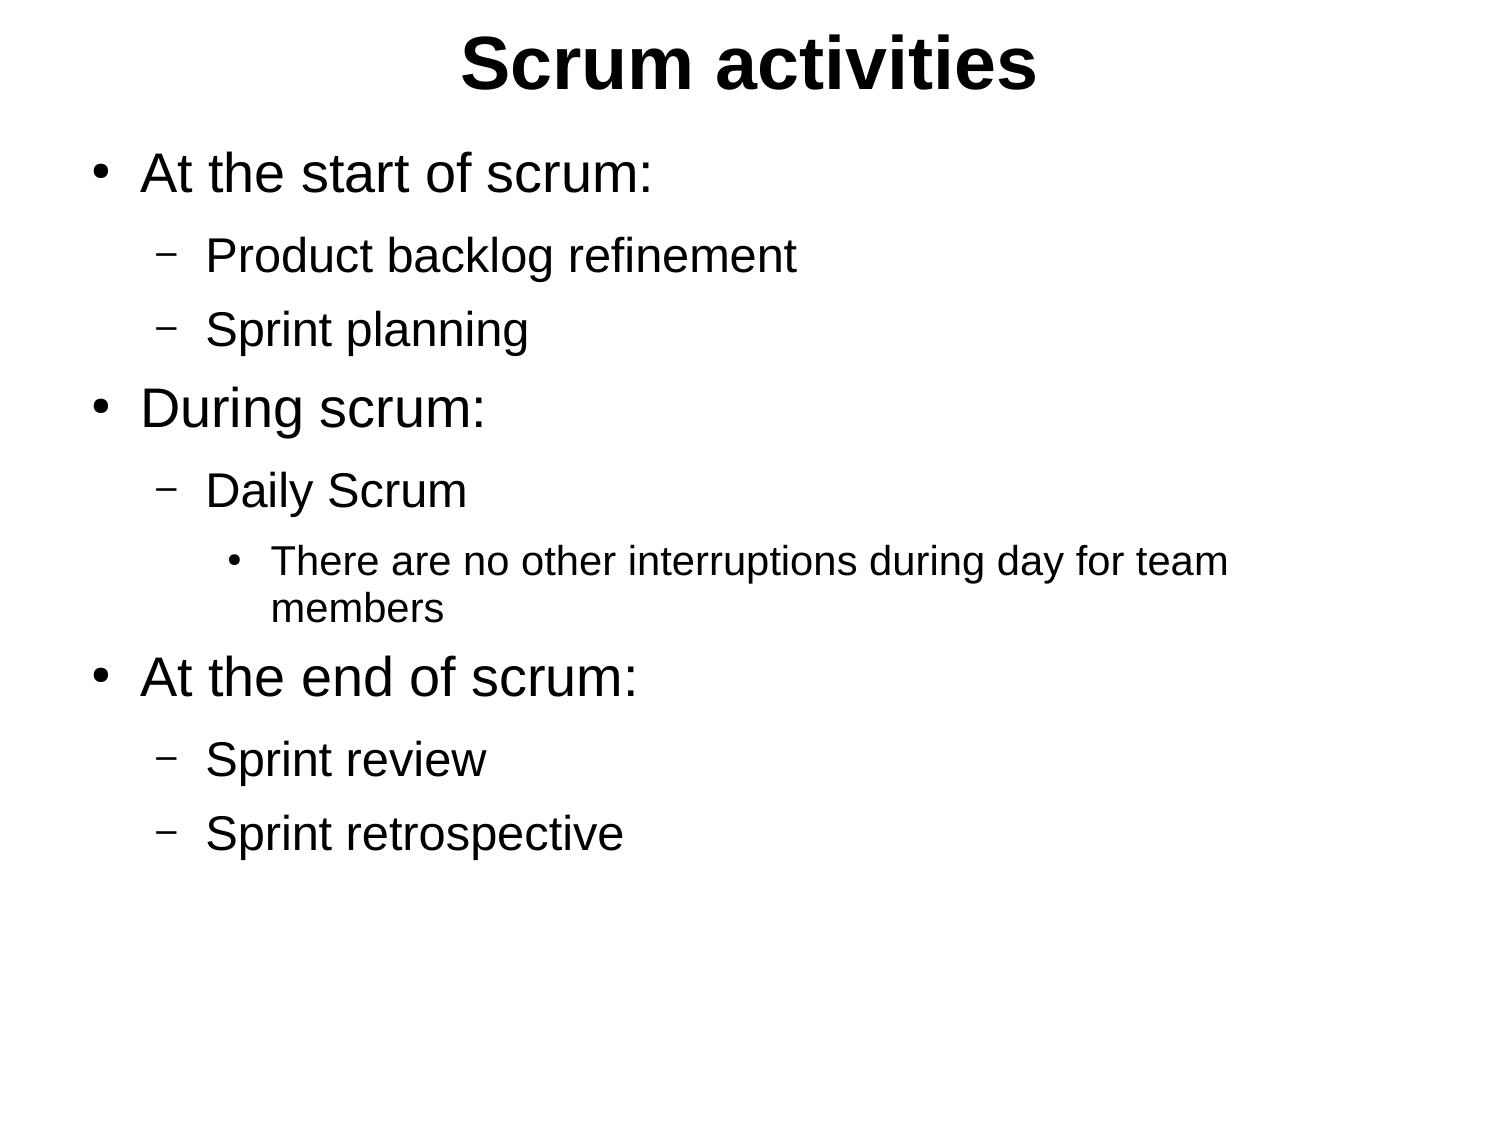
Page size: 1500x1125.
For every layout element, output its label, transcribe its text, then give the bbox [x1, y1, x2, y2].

title Scrum activities [75, 9, 1425, 119]
list At the start of scrum: Product backlog refinement Sprint planning During scrum: Daily Scrum There are no other interruptions during day for team members At the end of scrum: Sprint review Sprint retrospective [75, 141, 1395, 863]
